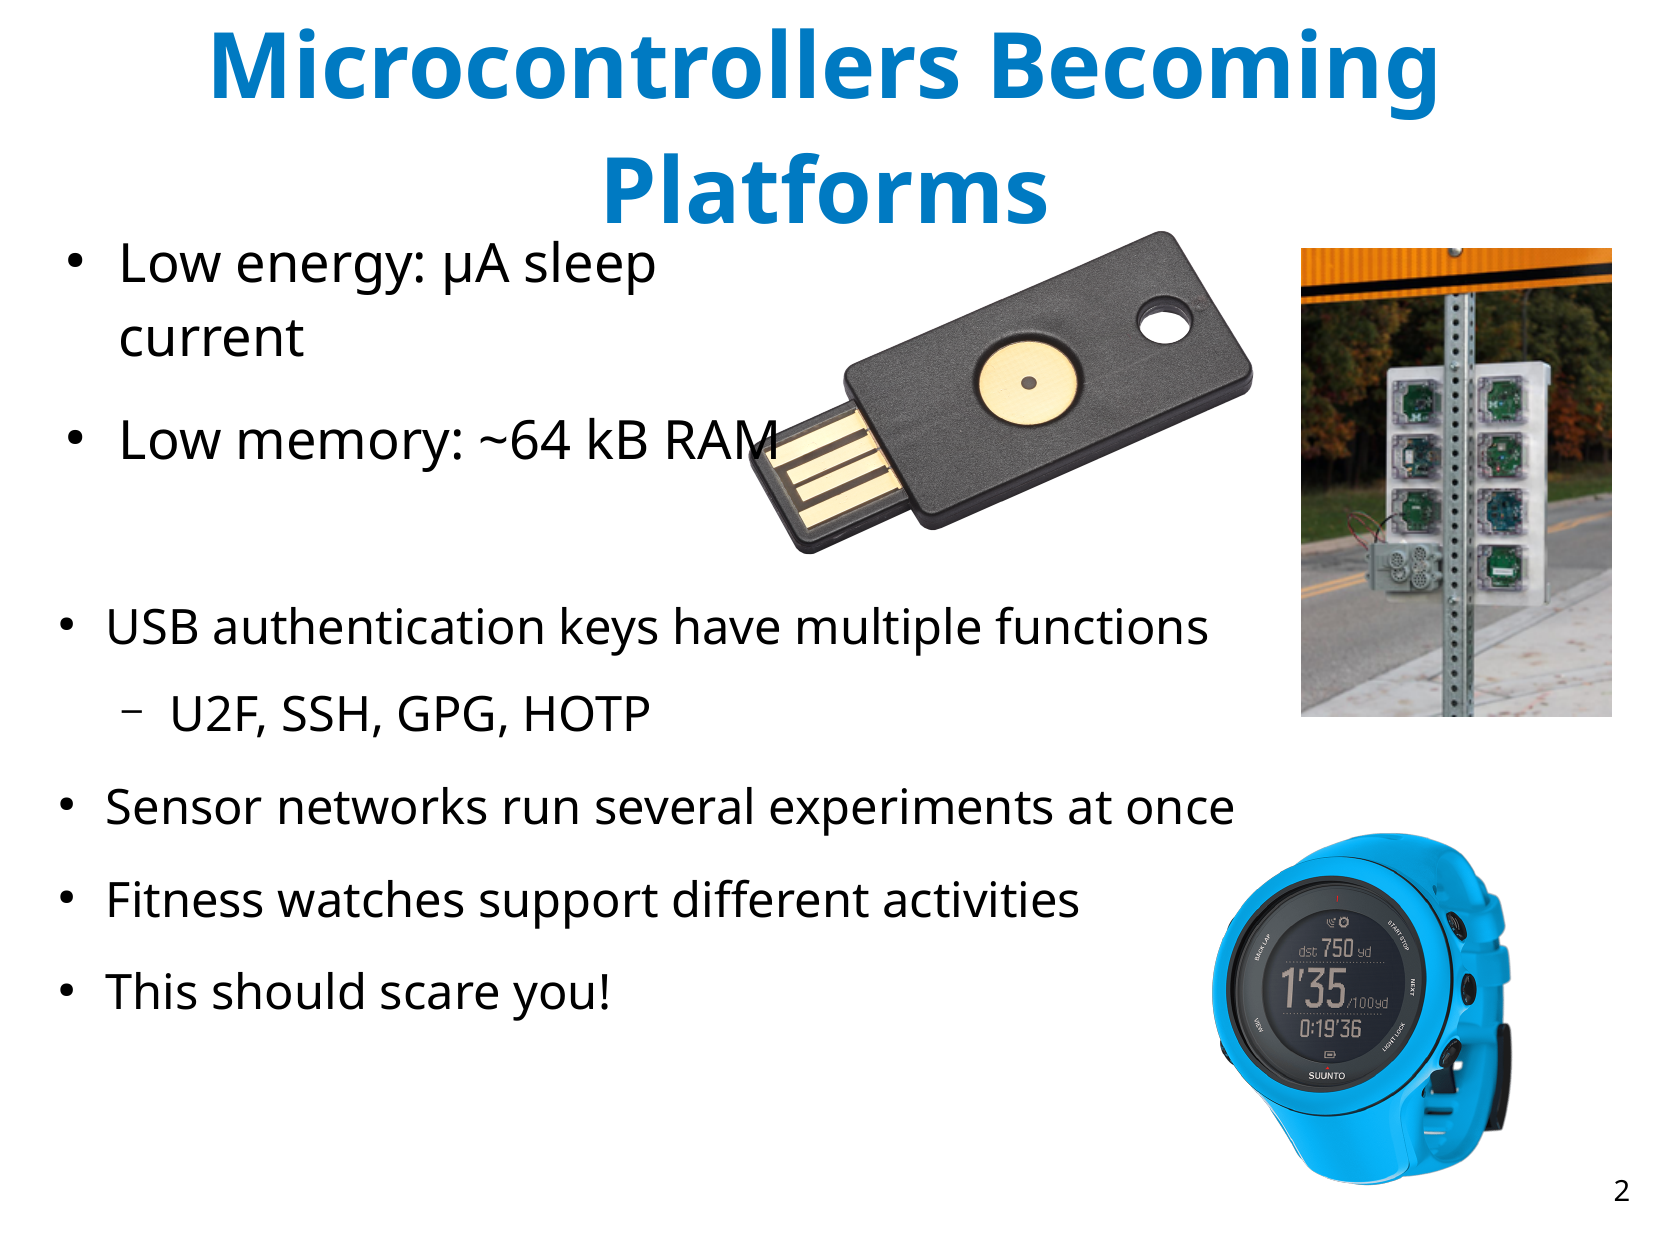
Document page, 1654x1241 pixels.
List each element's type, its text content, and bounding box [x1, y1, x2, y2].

picture [743, 218, 1259, 562]
text_box Microcontrollers Becoming Platforms [0, 2, 1651, 249]
list USB authentication keys have multiple functions U2F, SSH, GPG, HOTP Sensor networks run several experiments at once Fitness watches support different activities This should scare you! [42, 591, 1408, 1026]
picture [1301, 248, 1612, 717]
picture [1156, 805, 1562, 1212]
list Low energy: μA sleep current Low memory: ~64 kB RAM [48, 213, 805, 487]
